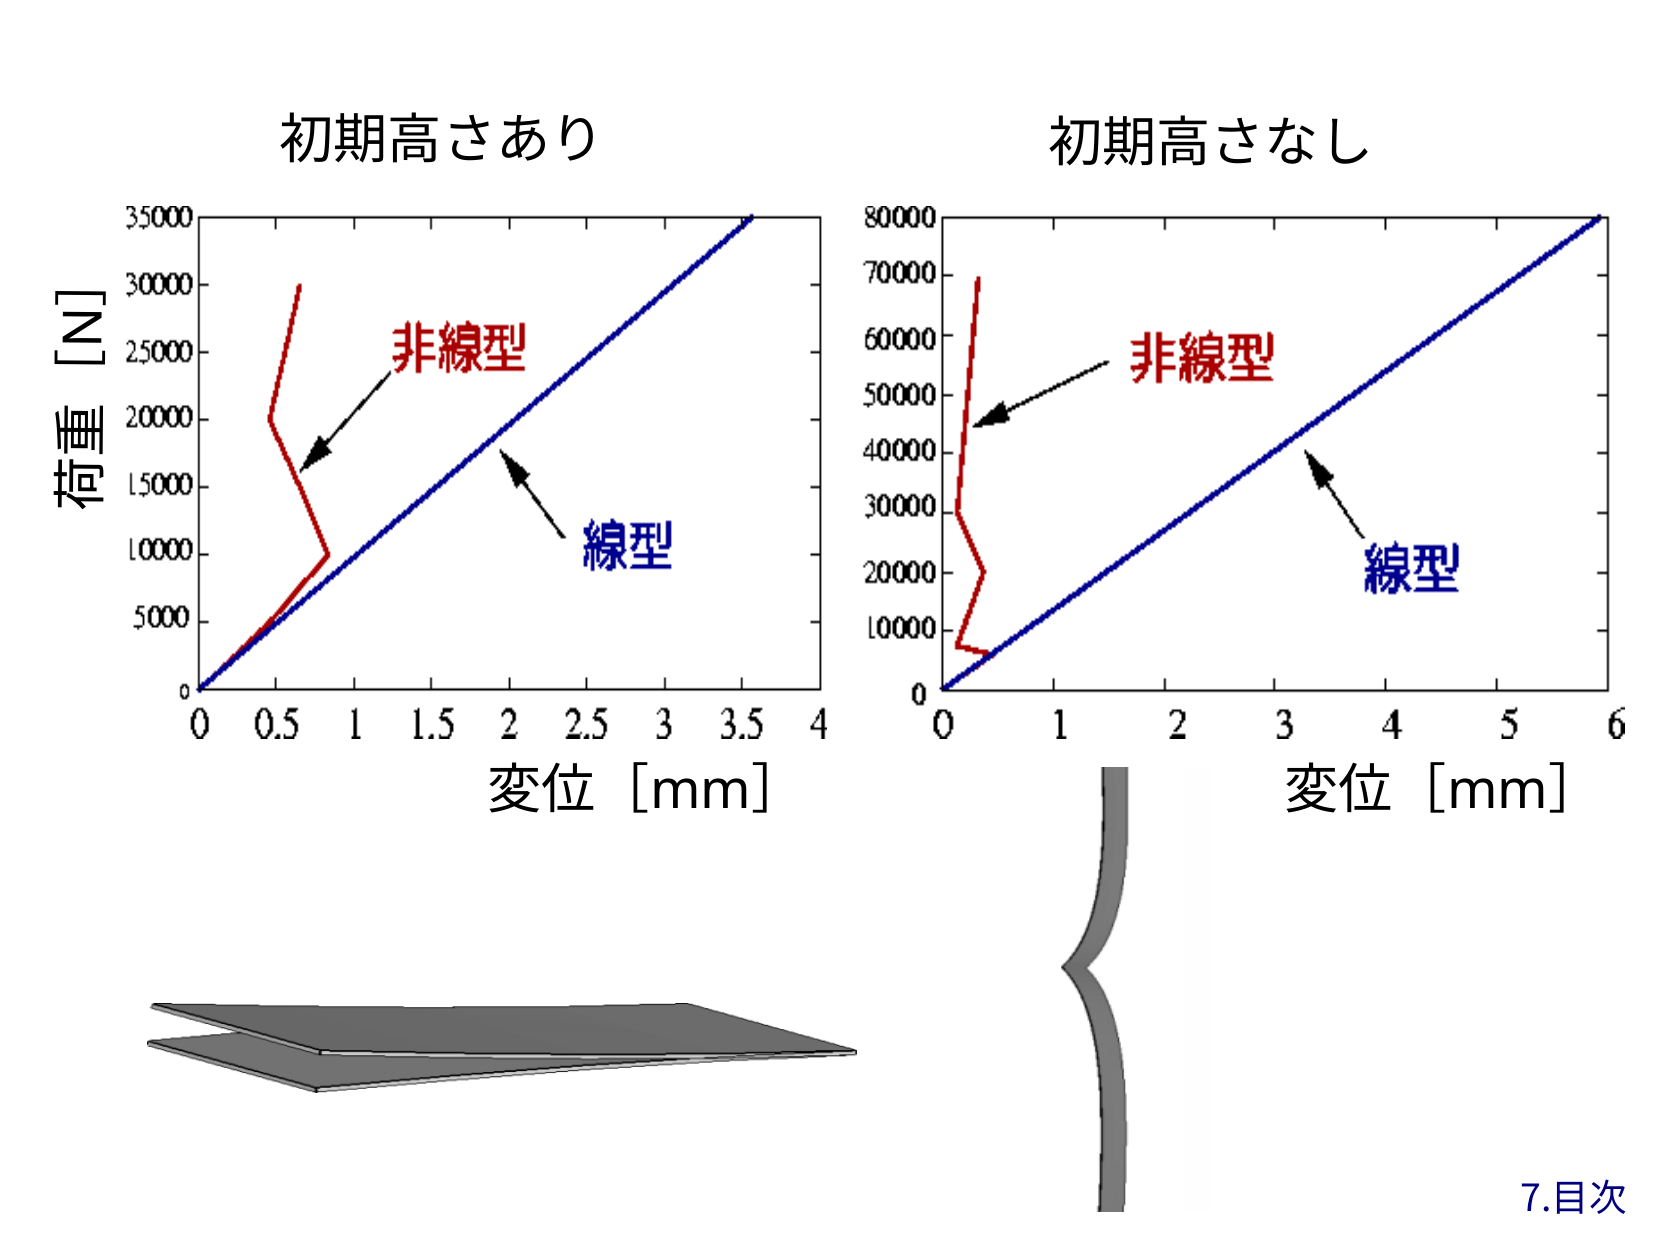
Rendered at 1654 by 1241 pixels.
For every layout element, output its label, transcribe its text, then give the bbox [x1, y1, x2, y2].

text_box 初期高さなし [1033, 91, 1389, 178]
text_box 7.目次 [1505, 1160, 1652, 1241]
picture [856, 206, 1625, 739]
text_box 変位［mm］ [1269, 738, 1625, 857]
picture [118, 206, 827, 739]
text_box 初期高さあり [264, 88, 621, 175]
picture [147, 1003, 857, 1093]
picture [1061, 767, 1211, 1212]
text_box 変位［mm］ [472, 738, 811, 827]
text_box 荷重［N］ [29, 236, 118, 527]
